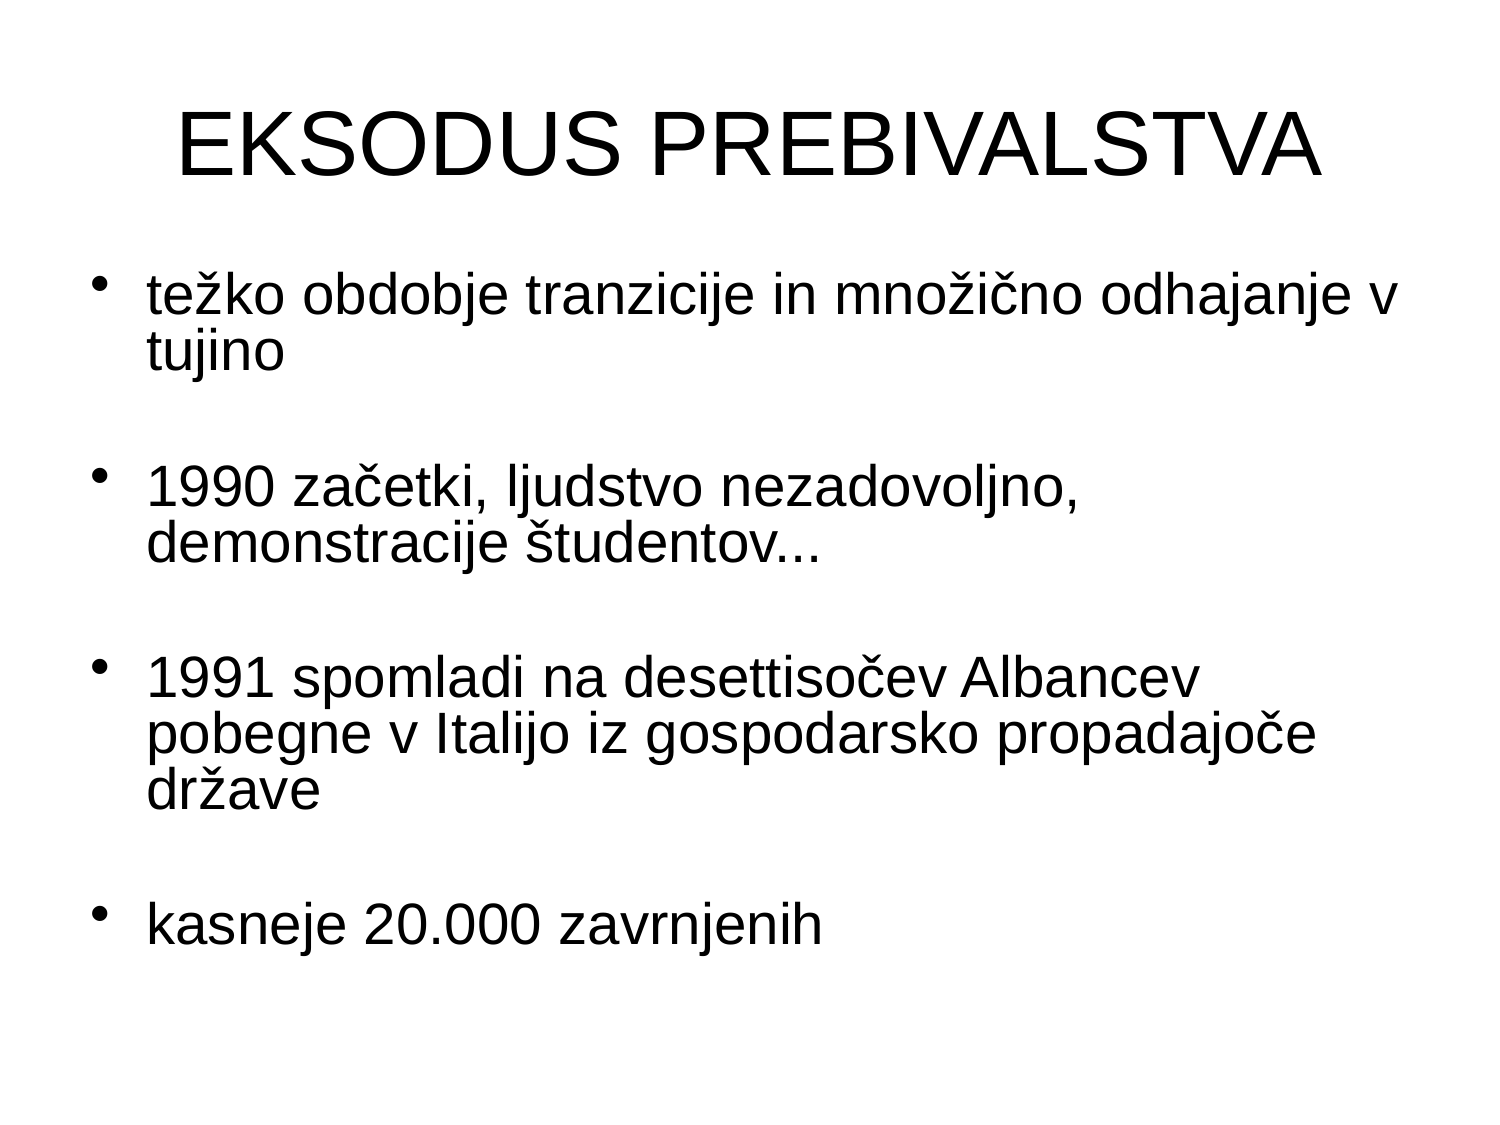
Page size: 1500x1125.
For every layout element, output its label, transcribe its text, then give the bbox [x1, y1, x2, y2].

list težko obdobje tranzicije in množično odhajanje v tujino 1990 začetki, ljudstvo nezadovoljno, demonstracije študentov... 1991 spomladi na desettisočev Albancev pobegne v Italijo iz gospodarsko propadajoče države kasneje 20.000 zavrnjenih [75, 262, 1425, 1005]
title EKSODUS PREBIVALSTVA [75, 45, 1425, 233]
